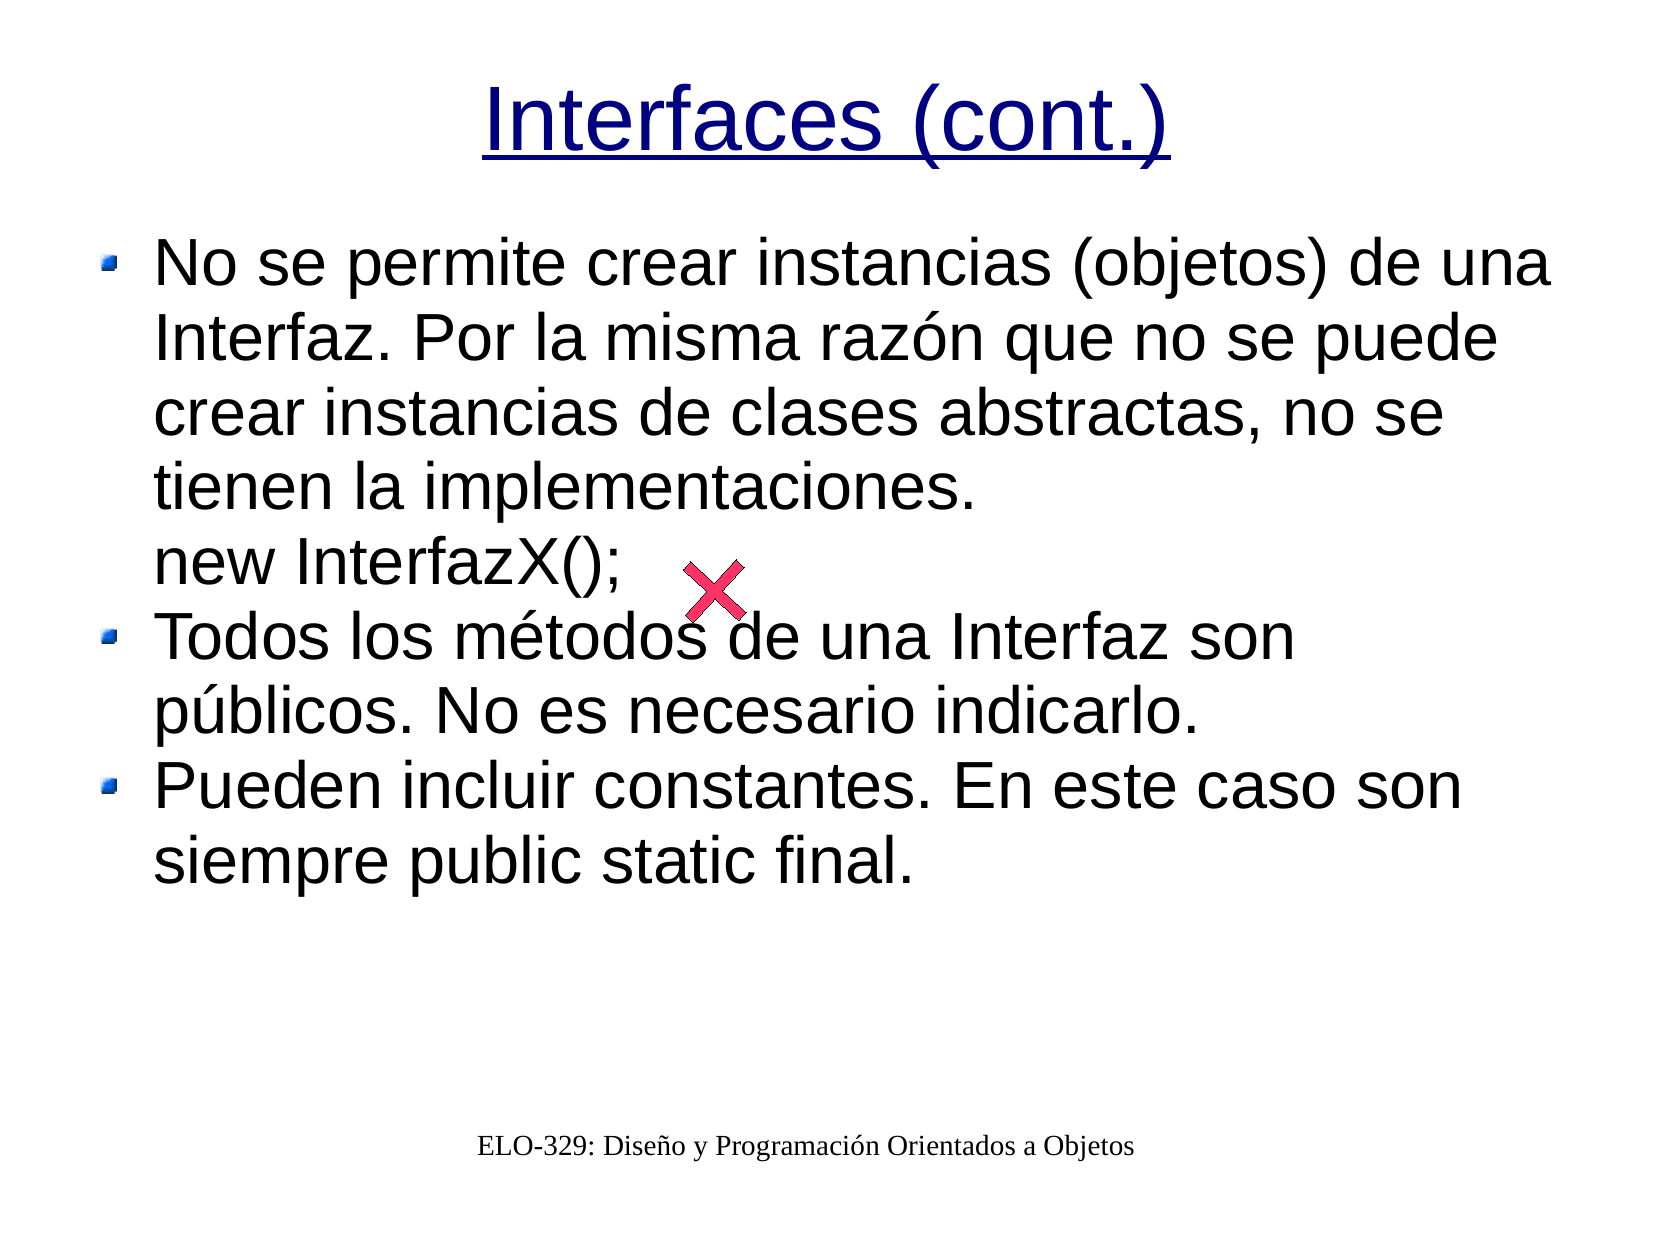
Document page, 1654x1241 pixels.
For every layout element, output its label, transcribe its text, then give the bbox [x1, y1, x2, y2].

title Interfaces (cont.)‏ [82, 49, 1571, 188]
list No se permite crear instancias (objetos) de una Interfaz. Por la misma razón que no se puede crear instancias de clases abstractas, no se tienen la implementaciones. new InterfazX(); Todos los métodos de una Interfaz son públicos. No es necesario indicarlo. Pueden incluir constantes. En este caso son siempre public static final. [82, 225, 1571, 1126]
text_box [683, 559, 747, 623]
